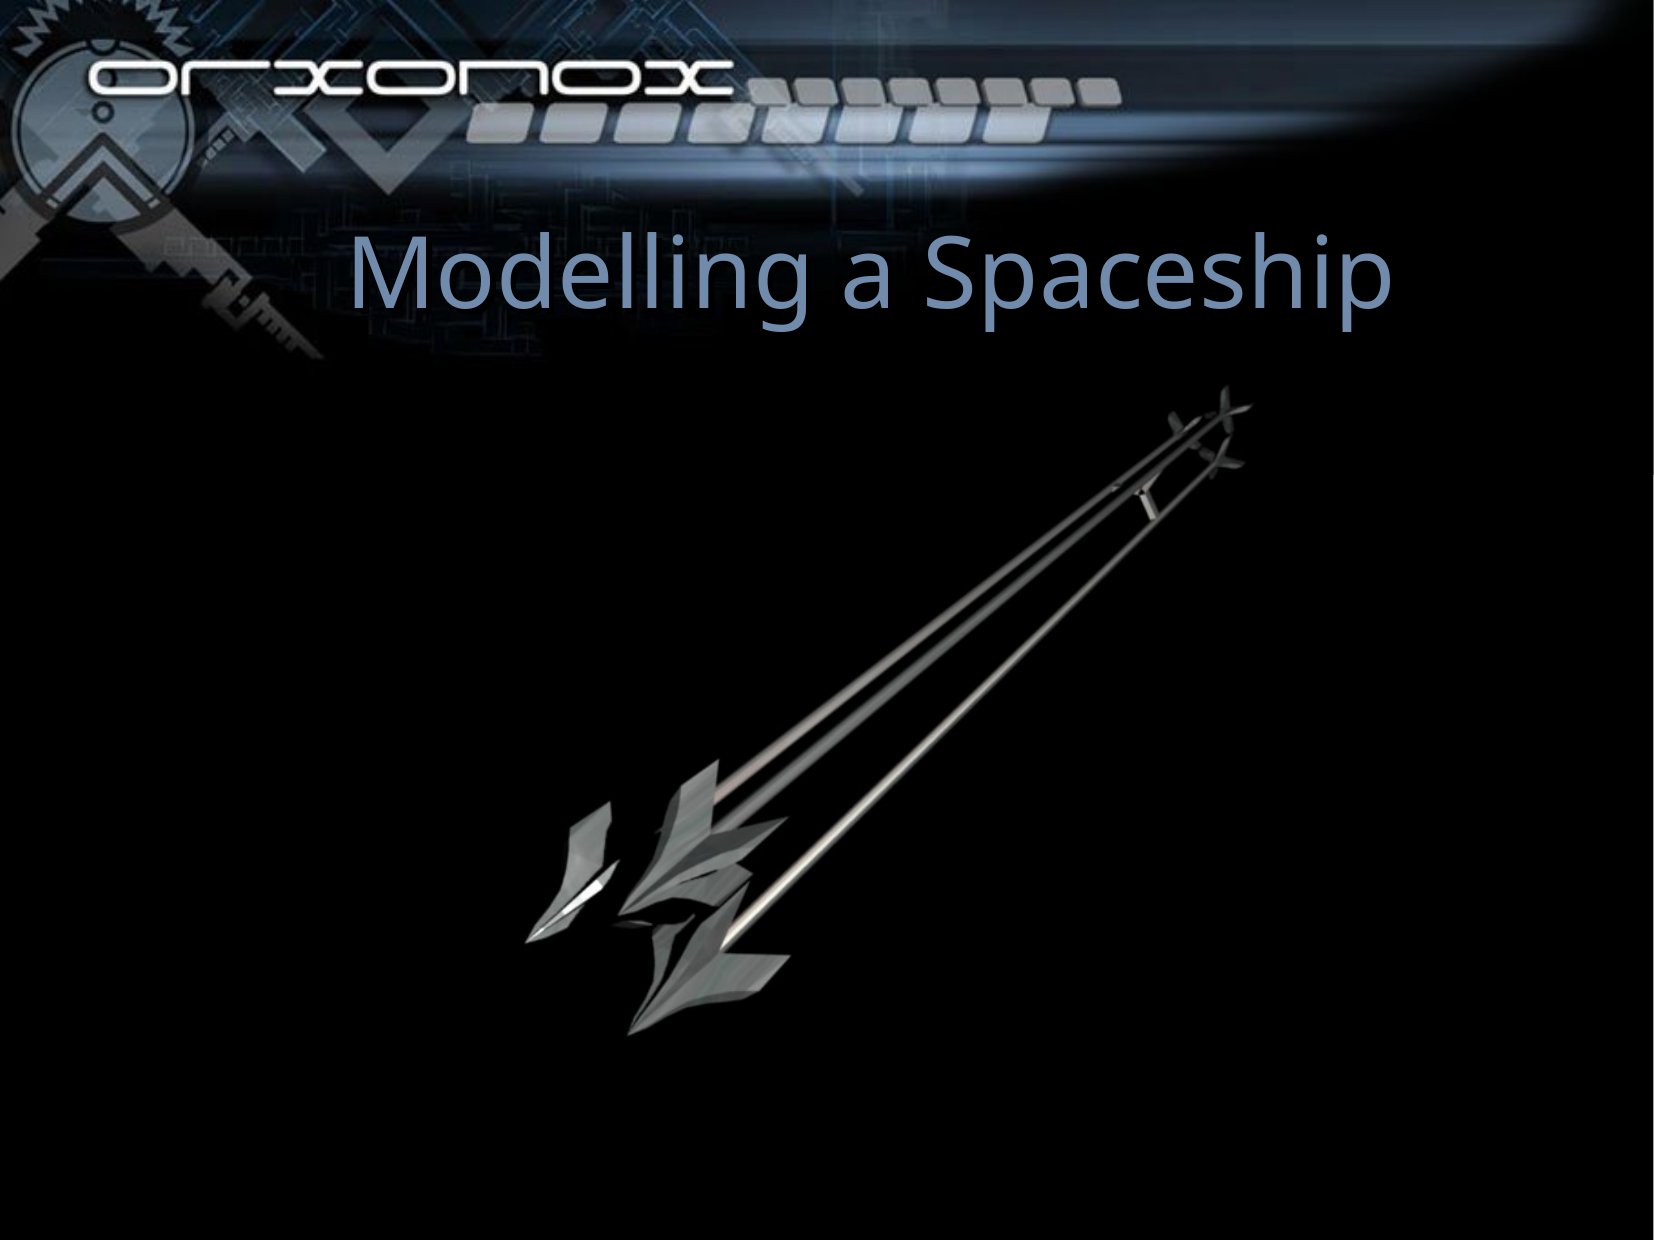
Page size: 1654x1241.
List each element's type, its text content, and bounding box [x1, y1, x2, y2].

picture [0, 0, 1654, 1152]
text_box Modelling a Spaceship [330, 194, 1625, 326]
